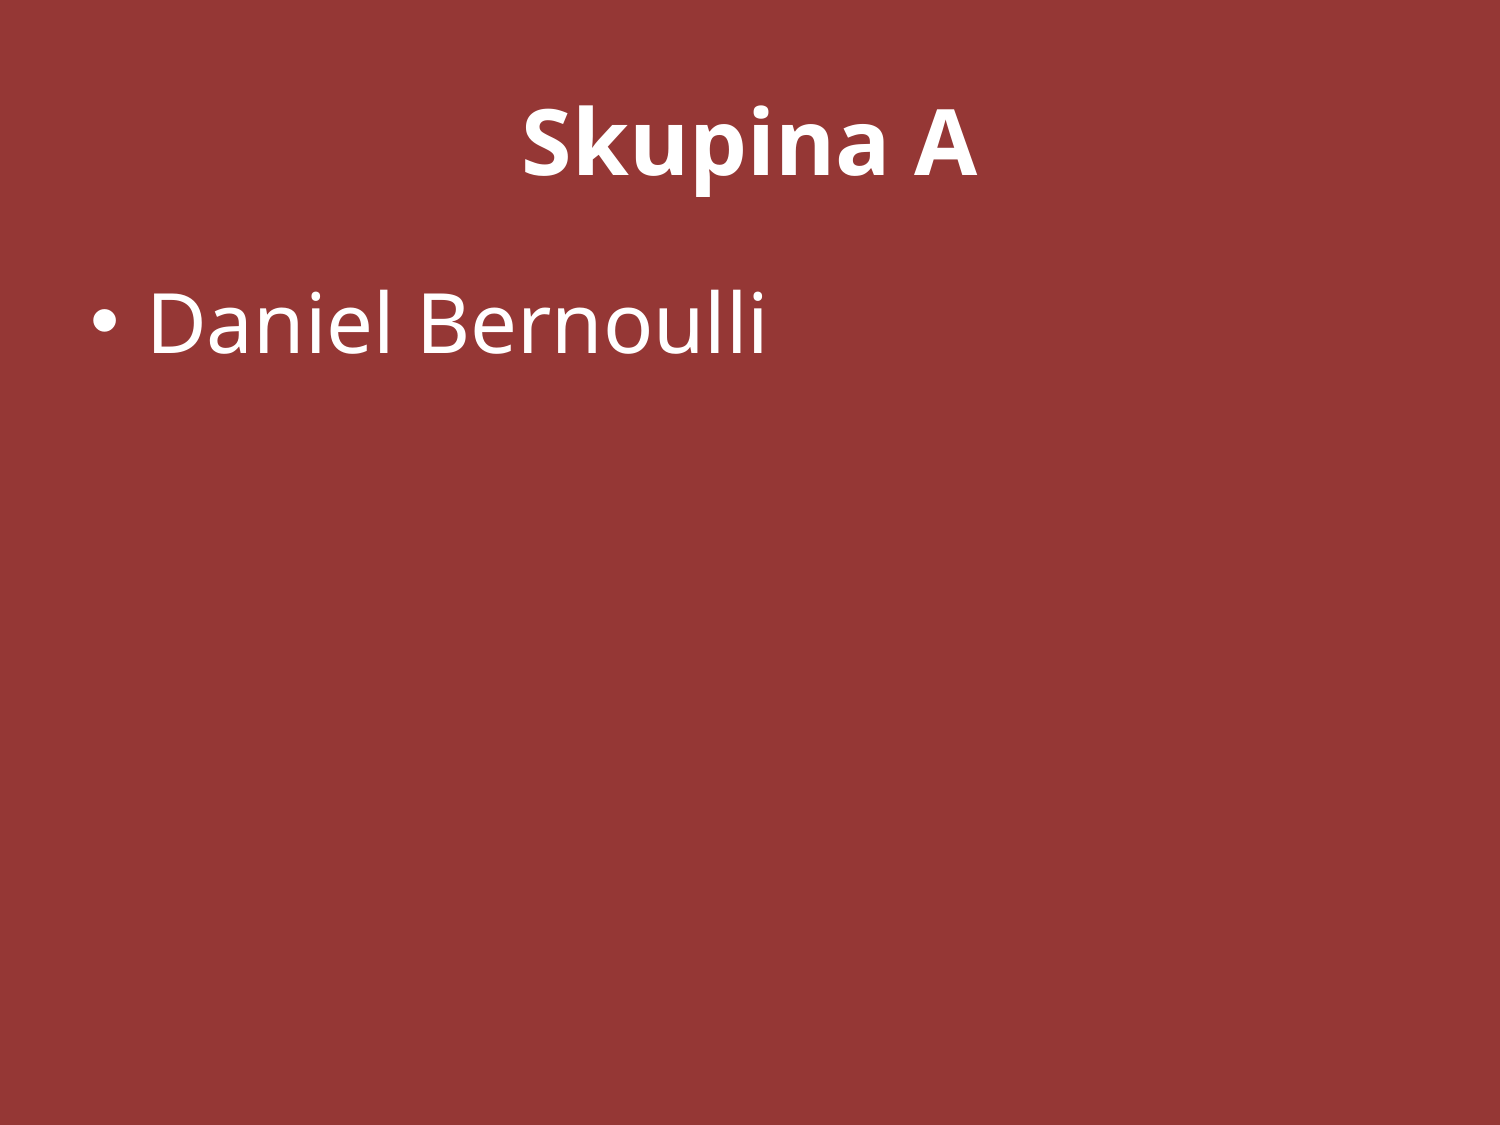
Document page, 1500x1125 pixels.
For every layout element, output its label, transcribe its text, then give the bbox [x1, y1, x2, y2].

list Daniel Bernoulli [75, 262, 1426, 1006]
title Skupina A [75, 45, 1426, 233]
